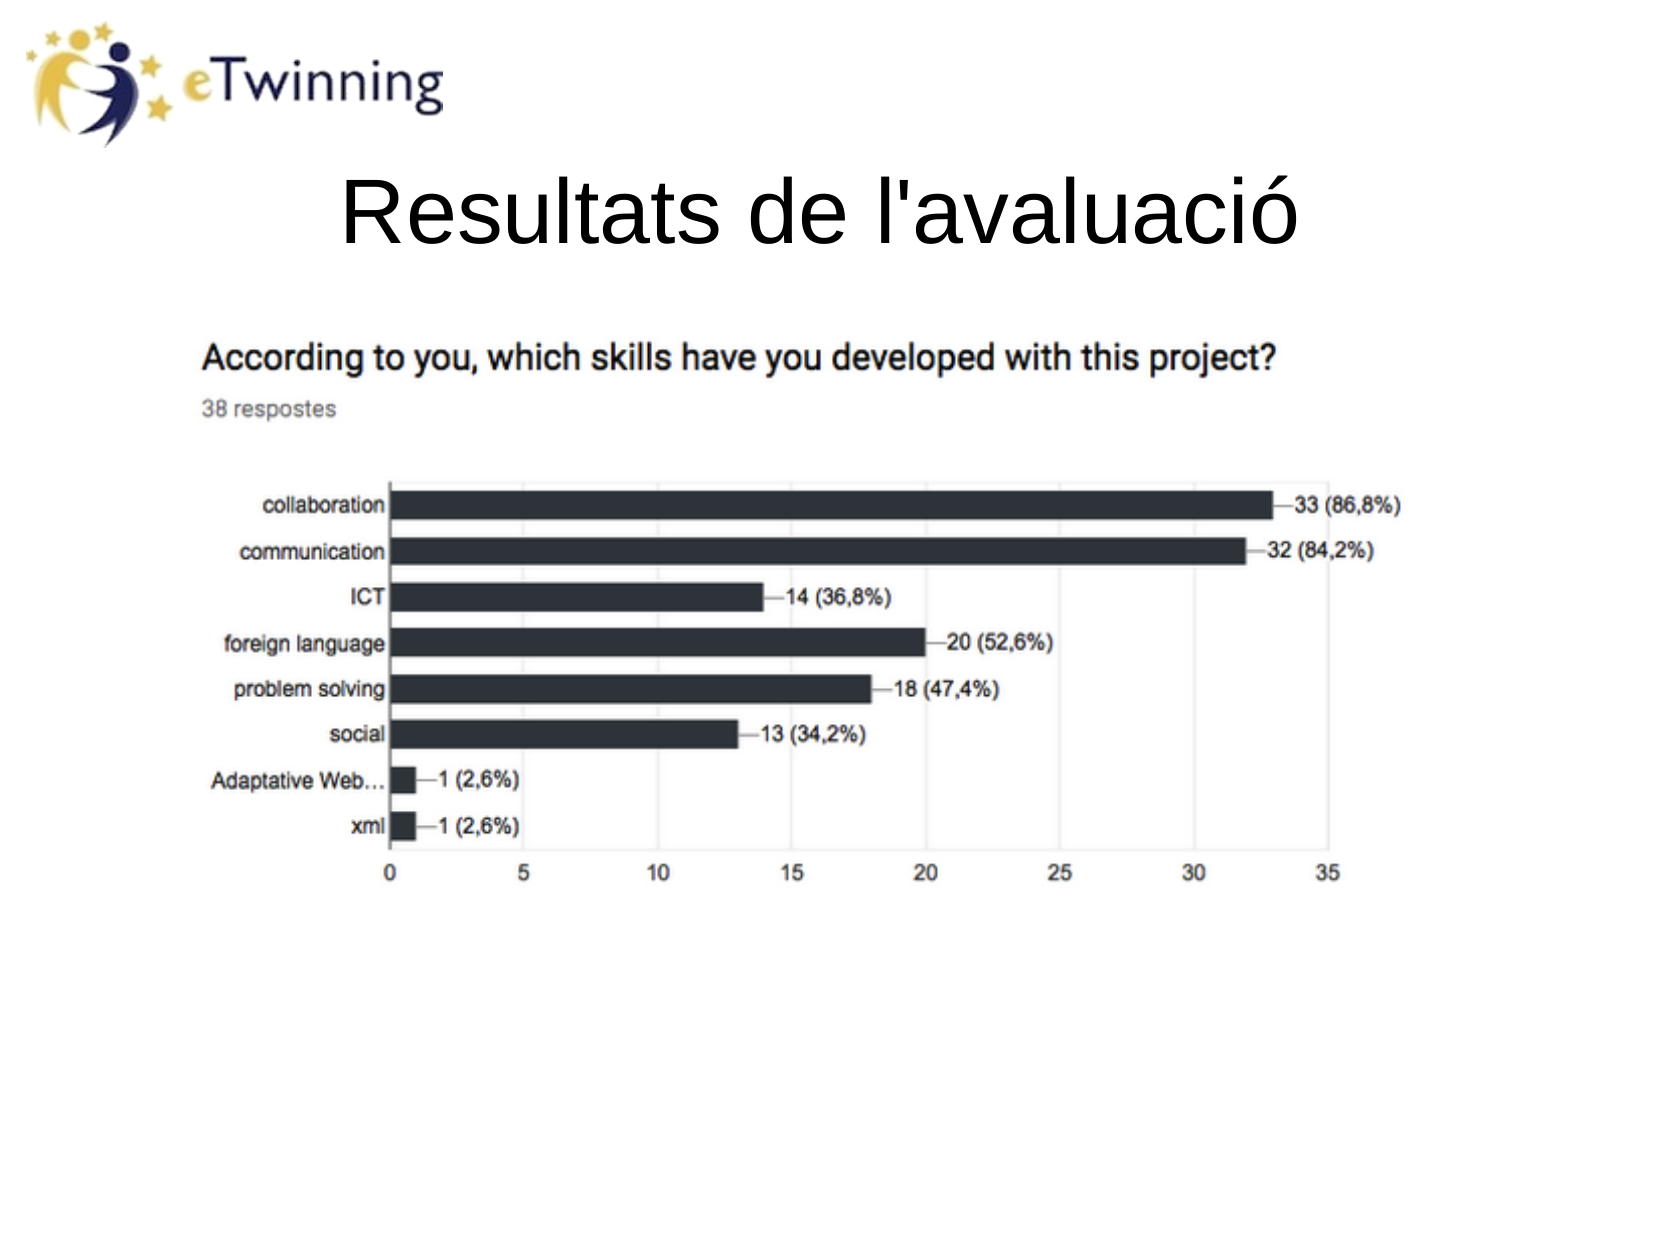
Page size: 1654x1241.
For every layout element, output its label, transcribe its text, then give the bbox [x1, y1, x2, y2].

title Resultats de l'avaluació [76, 127, 1565, 296]
picture [26, 20, 443, 148]
picture [165, 324, 1447, 941]
